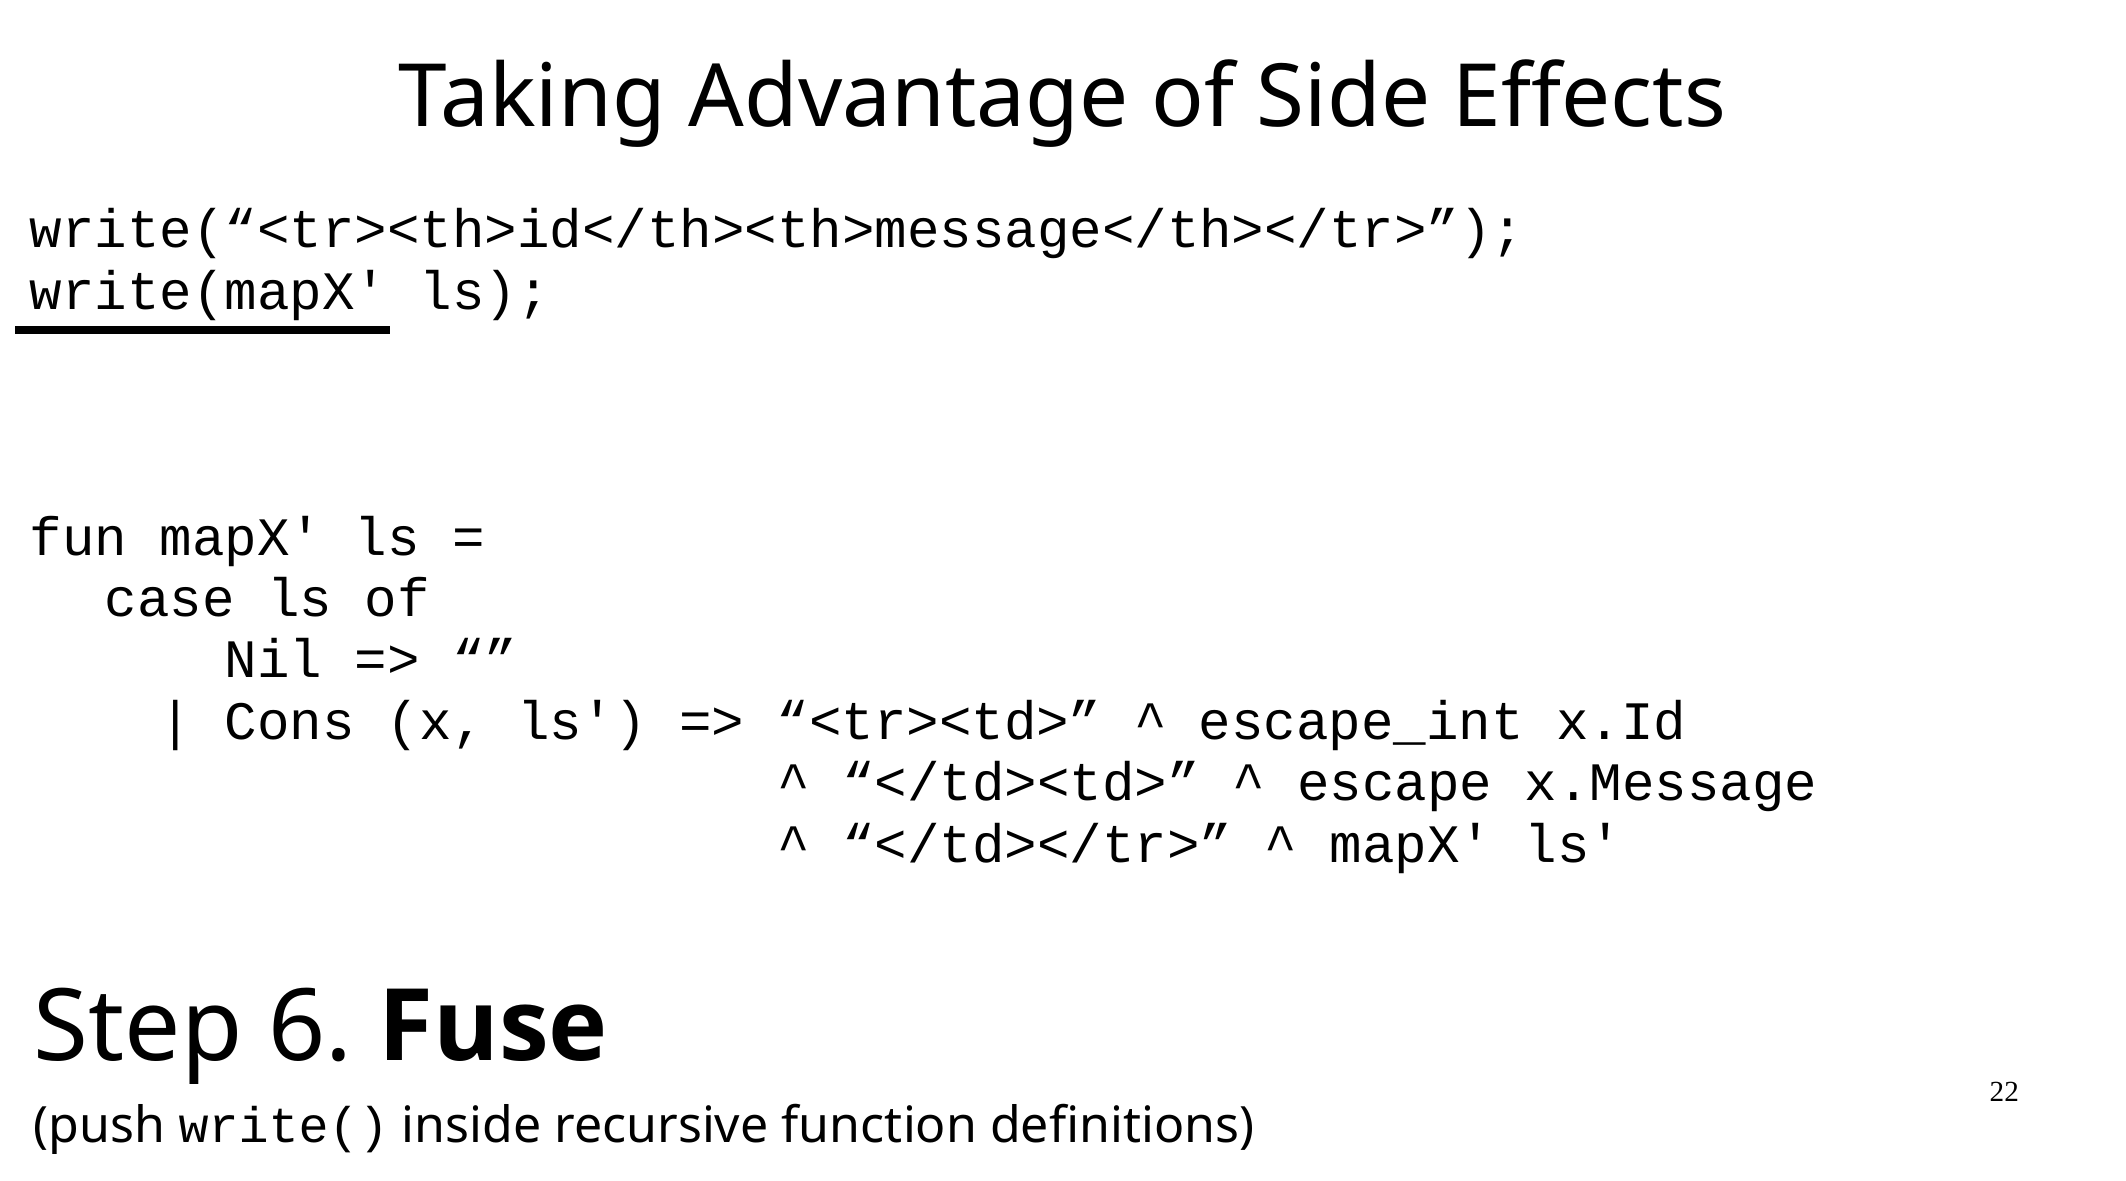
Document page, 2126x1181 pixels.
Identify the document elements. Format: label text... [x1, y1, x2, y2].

title Taking Advantage of Side Effects [106, 0, 2020, 191]
text_box write(“<tr><th>id</th><th>message</th></tr>”); write(mapX' ls); fun mapX' ls = case ls of Nil => “” | Cons (x, ls') => “<tr><td>” ^ escape_int x.Id ^ “</td><td>” ^ escape x.Message ^ “</td></tr>” ^ mapX' ls' [15, 195, 2101, 1171]
text_box Step 6. Fuse (push write() inside recursive function definitions) [19, 945, 1231, 1140]
